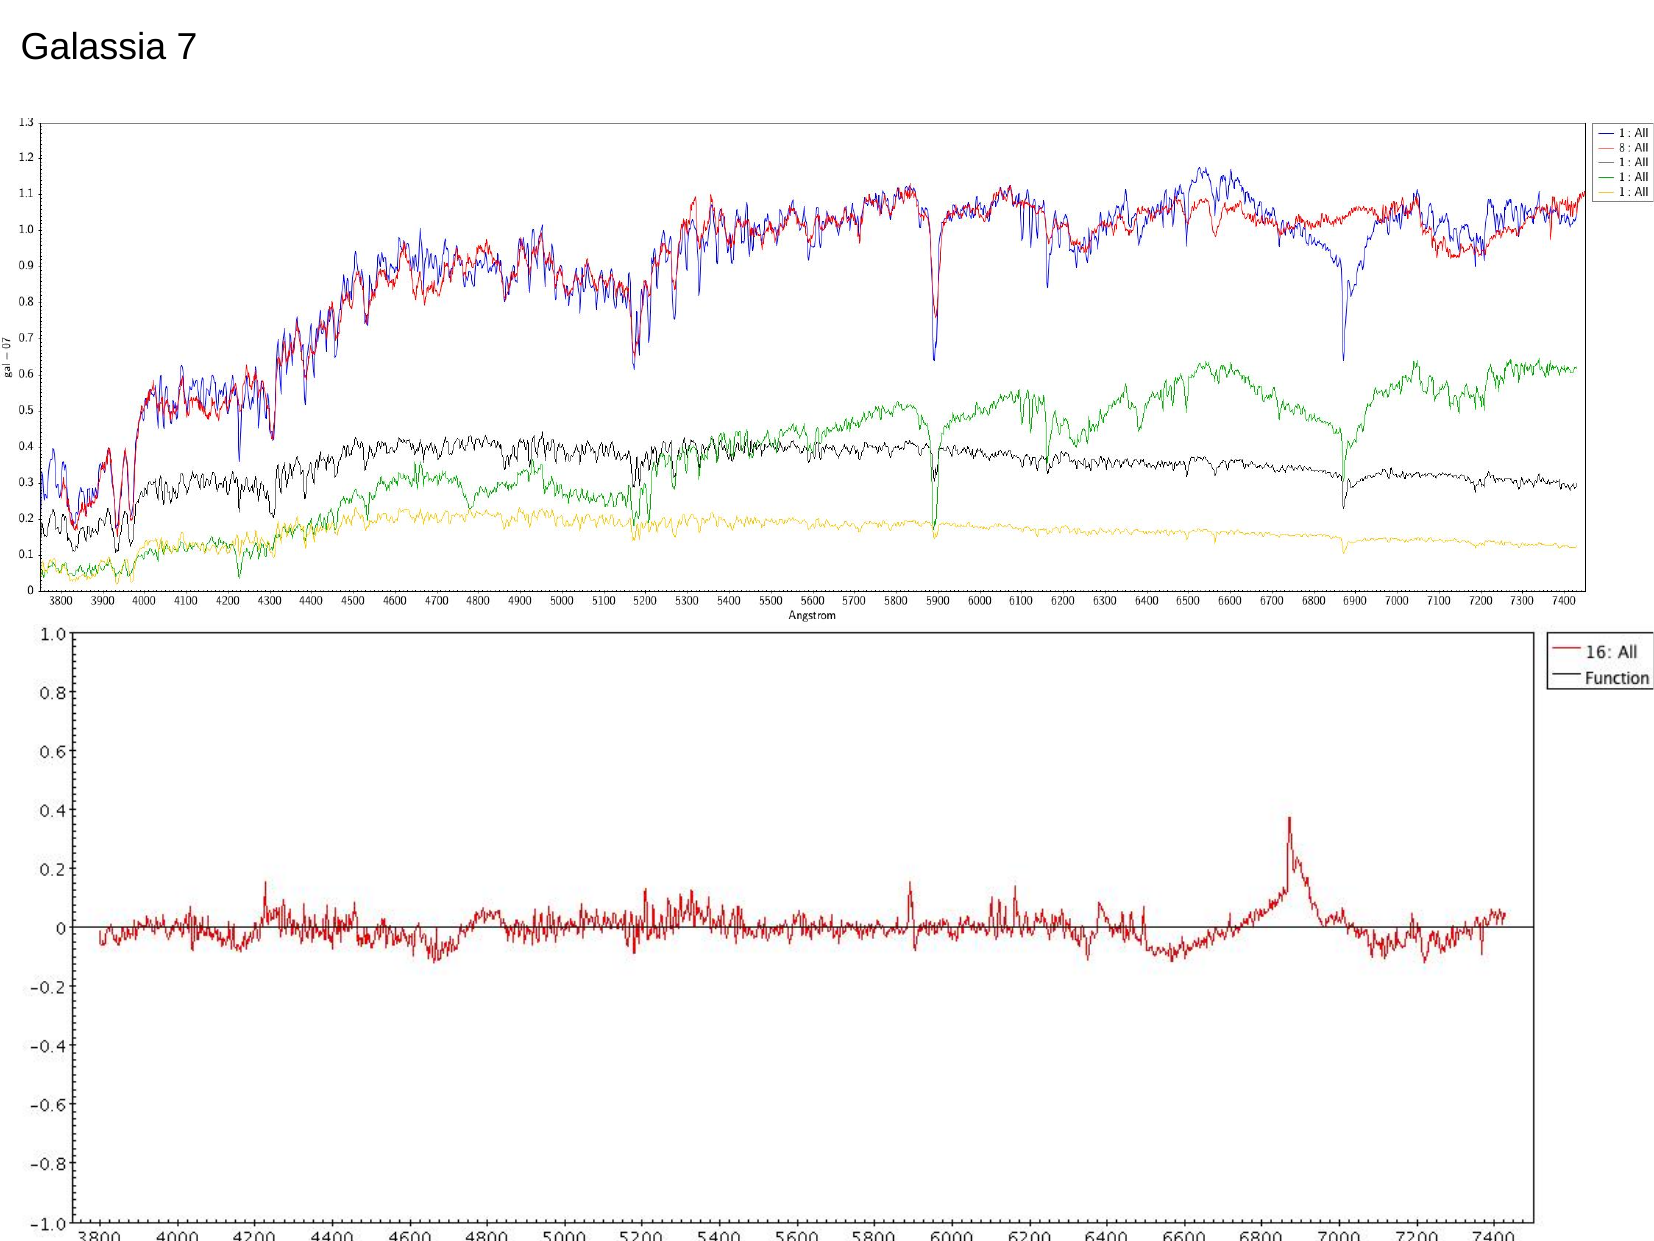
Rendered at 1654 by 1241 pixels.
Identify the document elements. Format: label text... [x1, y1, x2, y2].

text_box Galassia 7 [0, 11, 1654, 81]
picture [0, 118, 1654, 1241]
